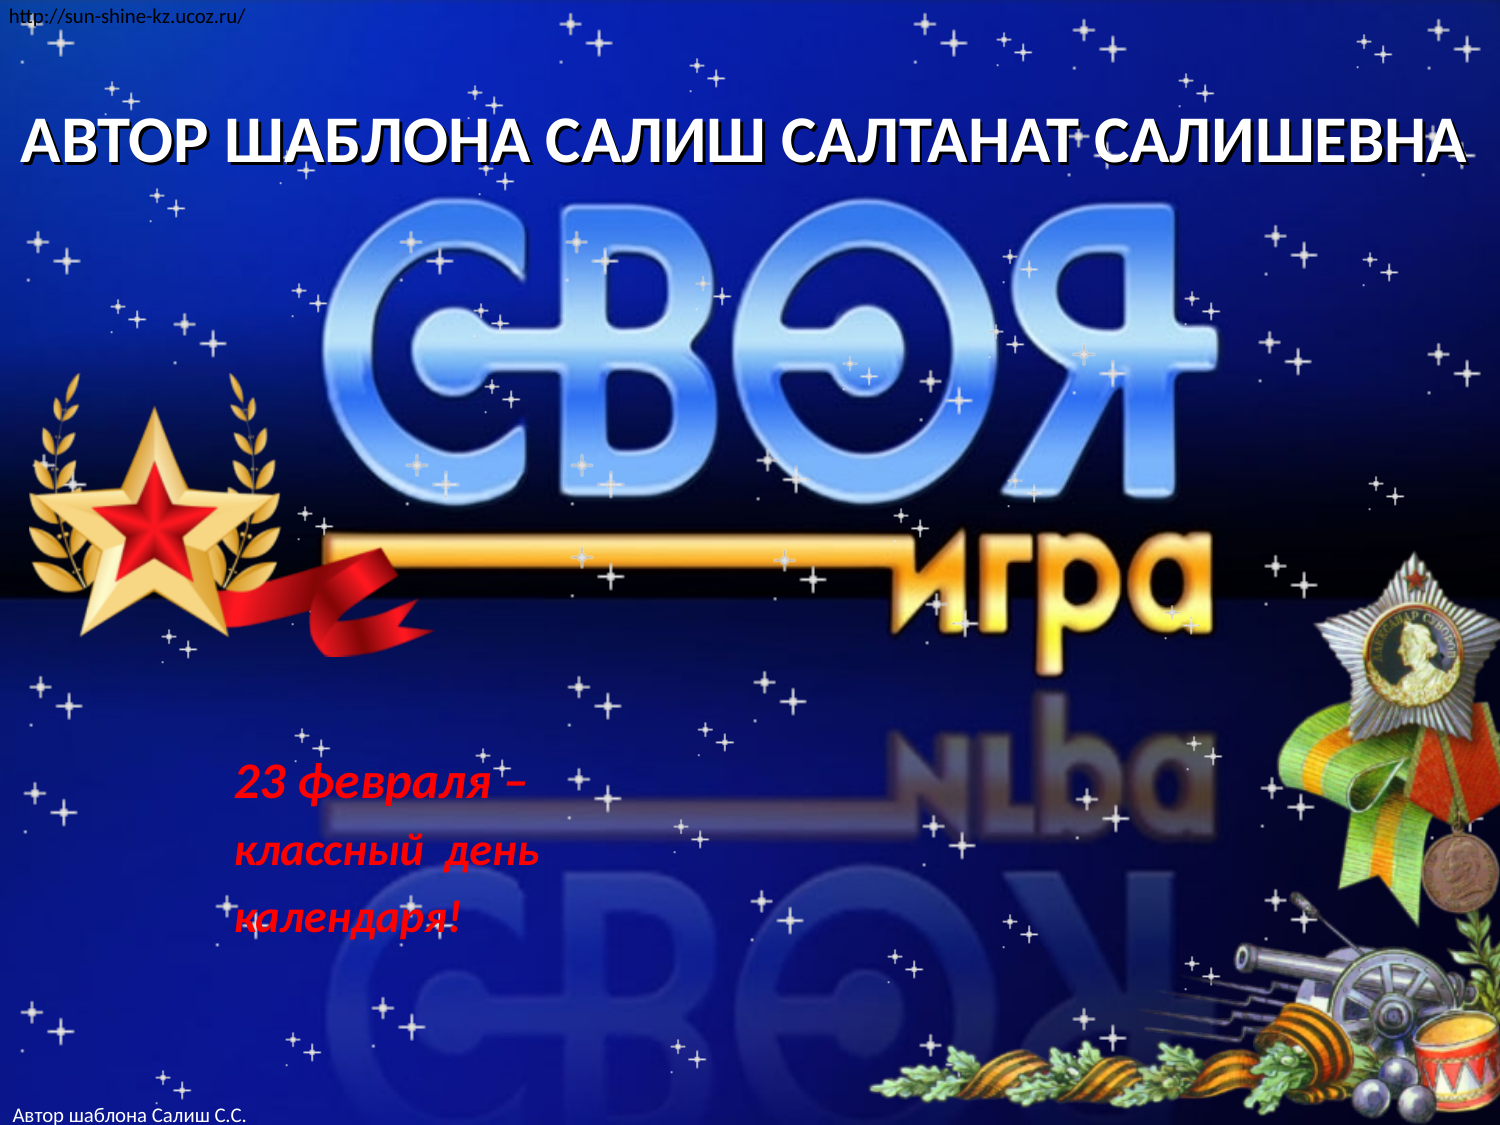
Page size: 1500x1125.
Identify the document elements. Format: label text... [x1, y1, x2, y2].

list 23 февраля – классный день календаря! [76, 621, 868, 1059]
picture [29, 373, 435, 657]
picture [868, 550, 1500, 1125]
